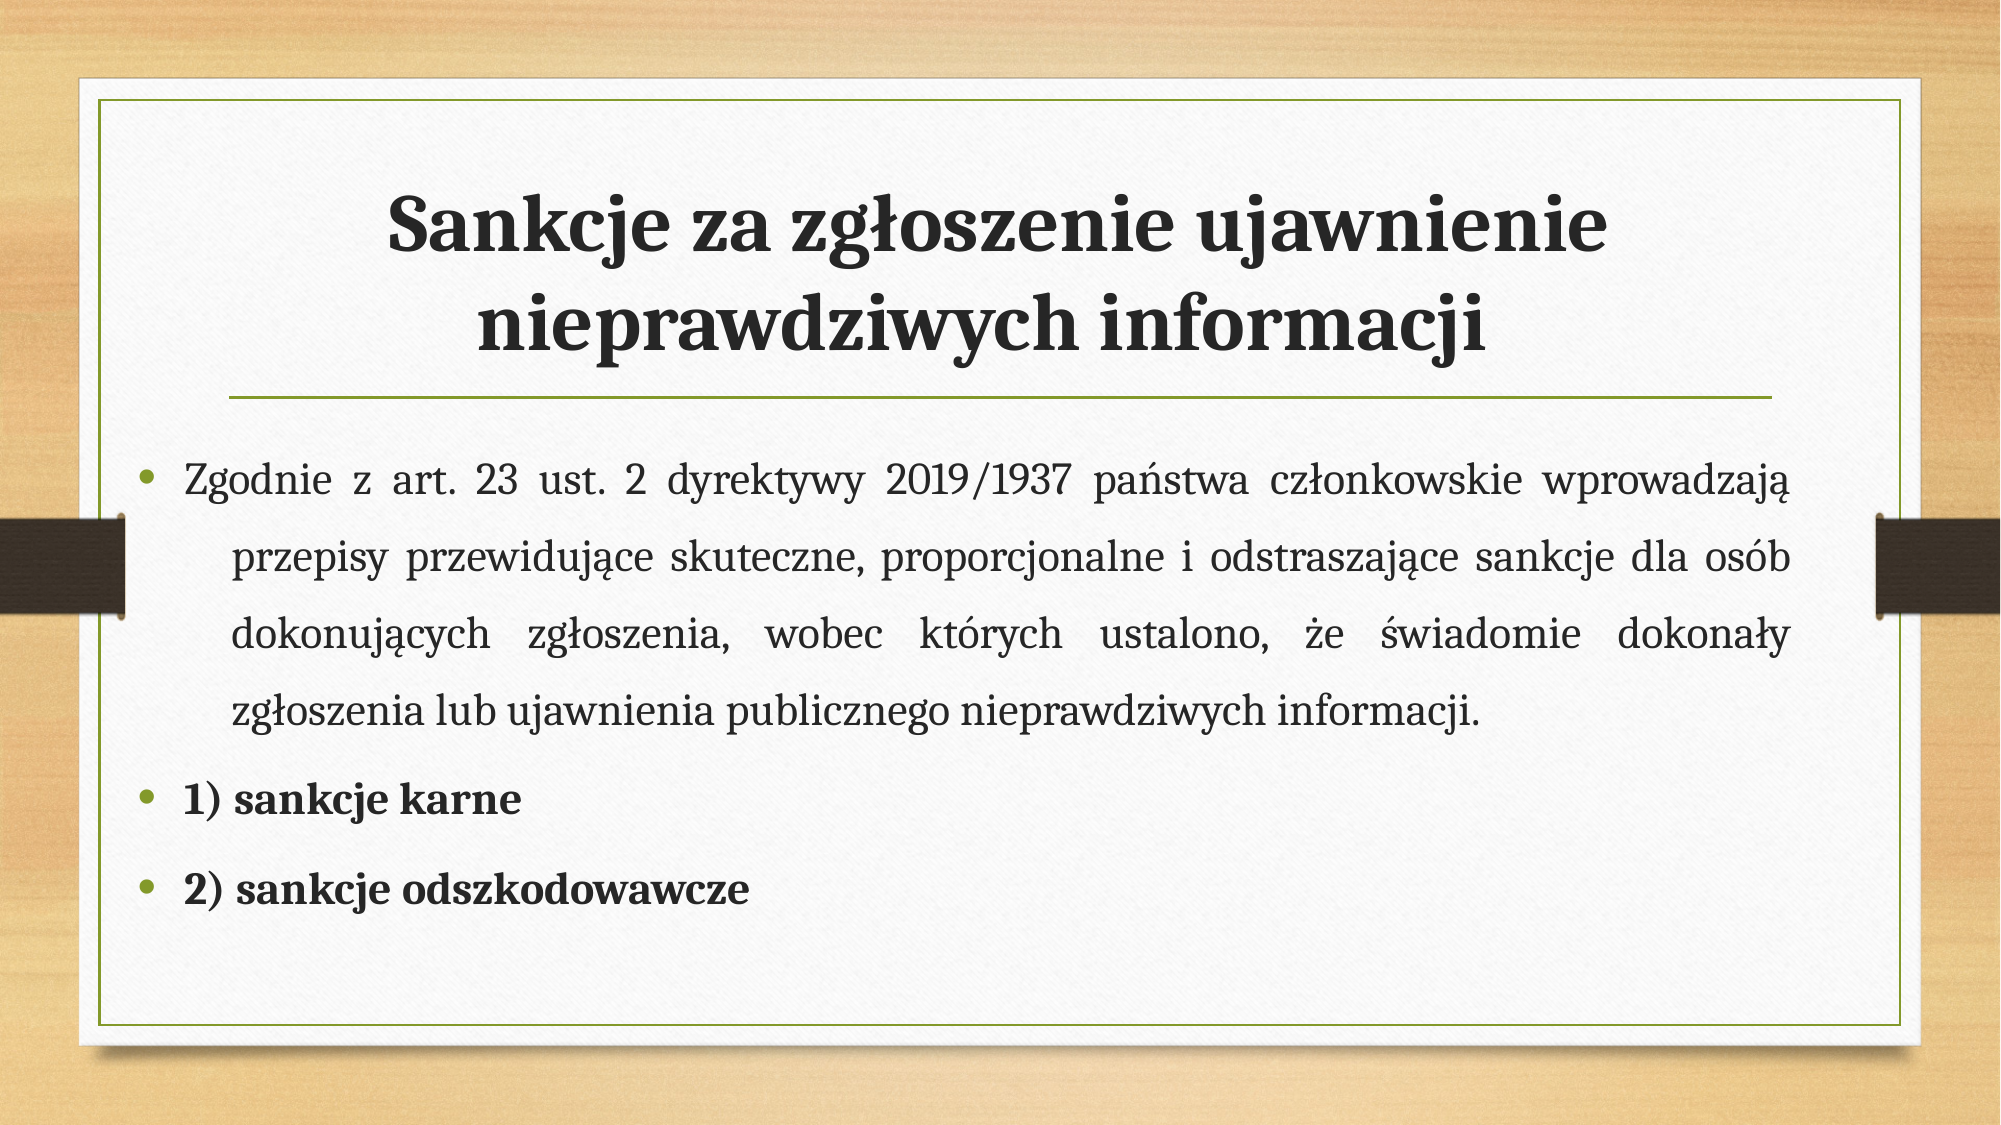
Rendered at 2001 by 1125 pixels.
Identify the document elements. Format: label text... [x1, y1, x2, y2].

title Sankcje za zgłoszenie ujawnienie nieprawdziwych informacji [212, 161, 1788, 376]
list Zgodnie z art. 23 ust. 2 dyrektywy 2019/1937 państwa członkowskie wprowadzają przepisy przewidujące skuteczne, proporcjonalne i odstraszające sankcje dla osób dokonujących zgłoszenia, wobec których ustalono, że świadomie dokonały zgłoszenia lub ujawnienia publicznego nieprawdziwych informacji. 1) sankcje karne 2) sankcje odszkodowawcze [122, 419, 1818, 964]
